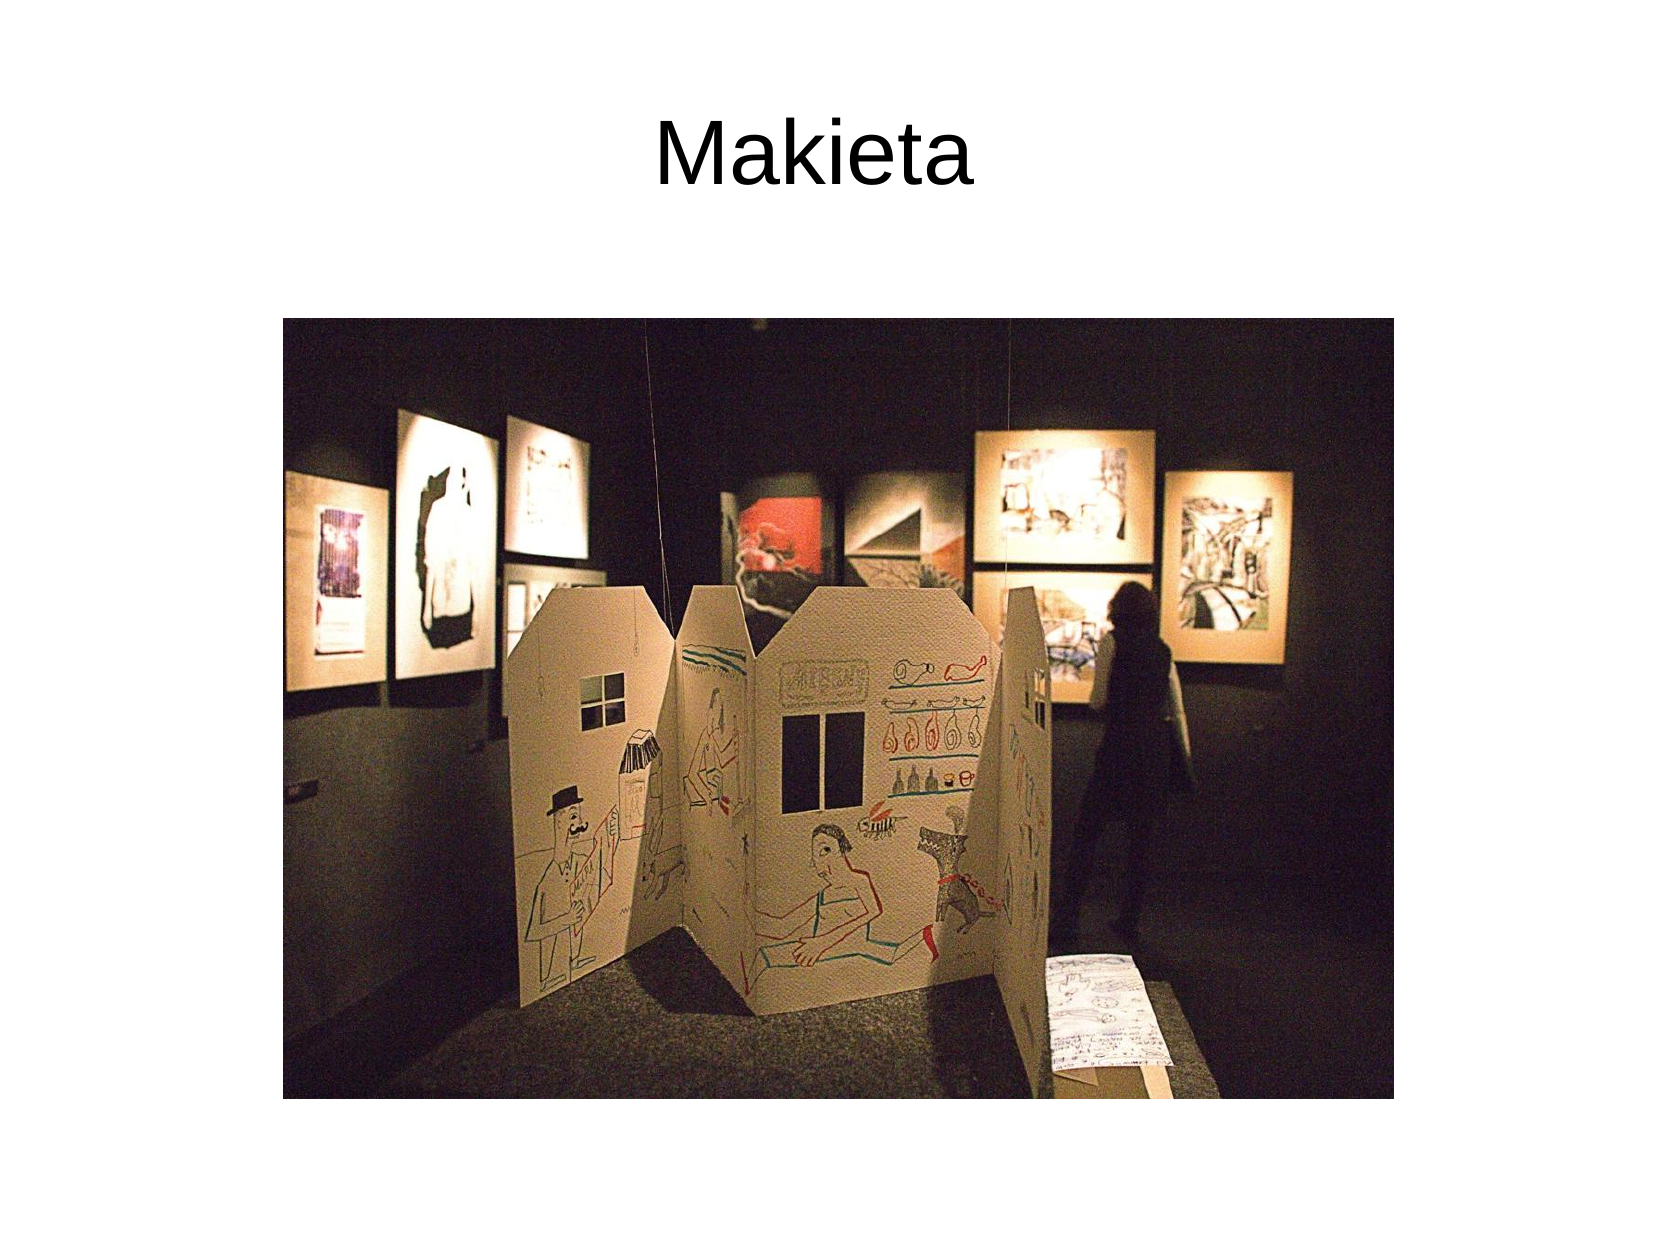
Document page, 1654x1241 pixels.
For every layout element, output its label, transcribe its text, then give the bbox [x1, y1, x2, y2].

title Makieta [82, 49, 1571, 257]
picture [283, 318, 1394, 1099]
